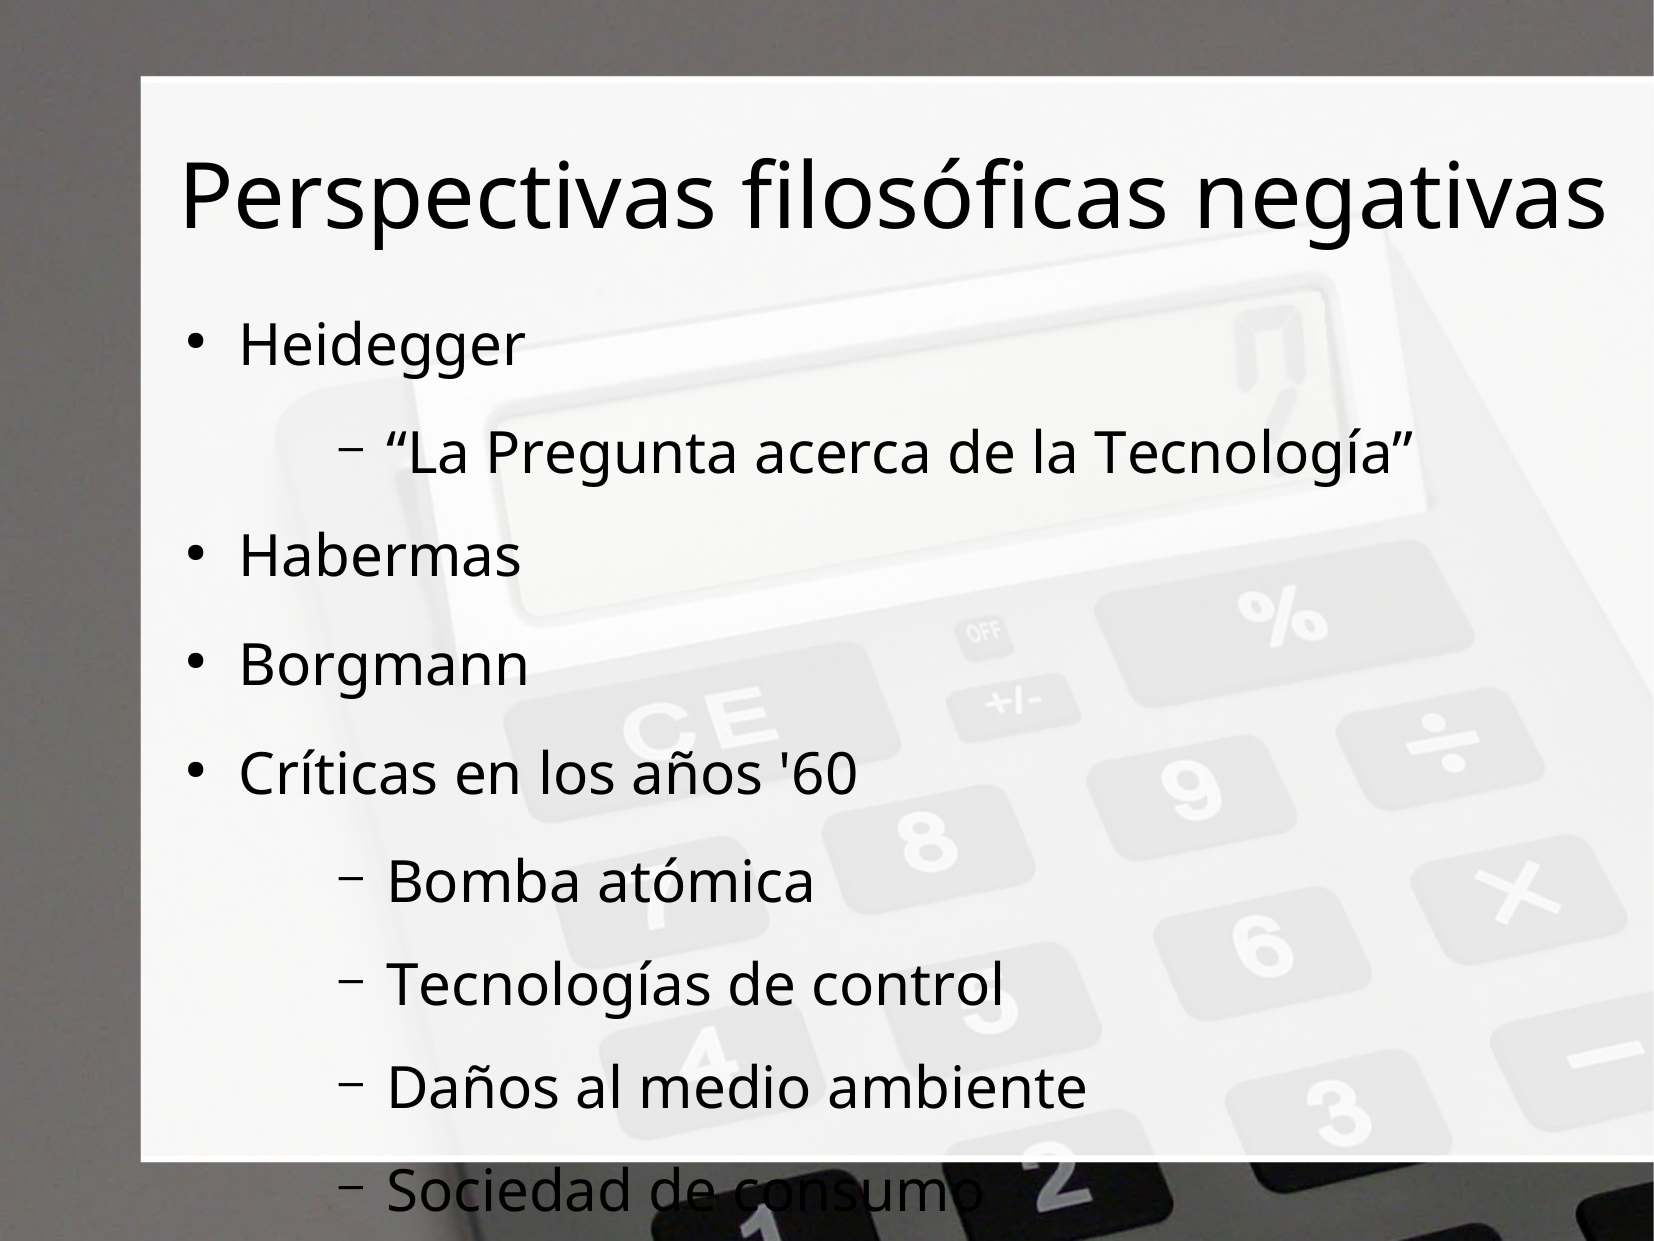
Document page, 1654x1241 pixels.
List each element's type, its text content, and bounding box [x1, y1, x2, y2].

list Heidegger “La Pregunta acerca de la Tecnología” Habermas Borgmann Críticas en los años '60 Bomba atómica Tecnologías de control Daños al medio ambiente Sociedad de consumo [150, 302, 1639, 1126]
picture [0, 0, 1654, 1241]
title Perspectivas filosóficas negativas [150, 89, 1639, 297]
